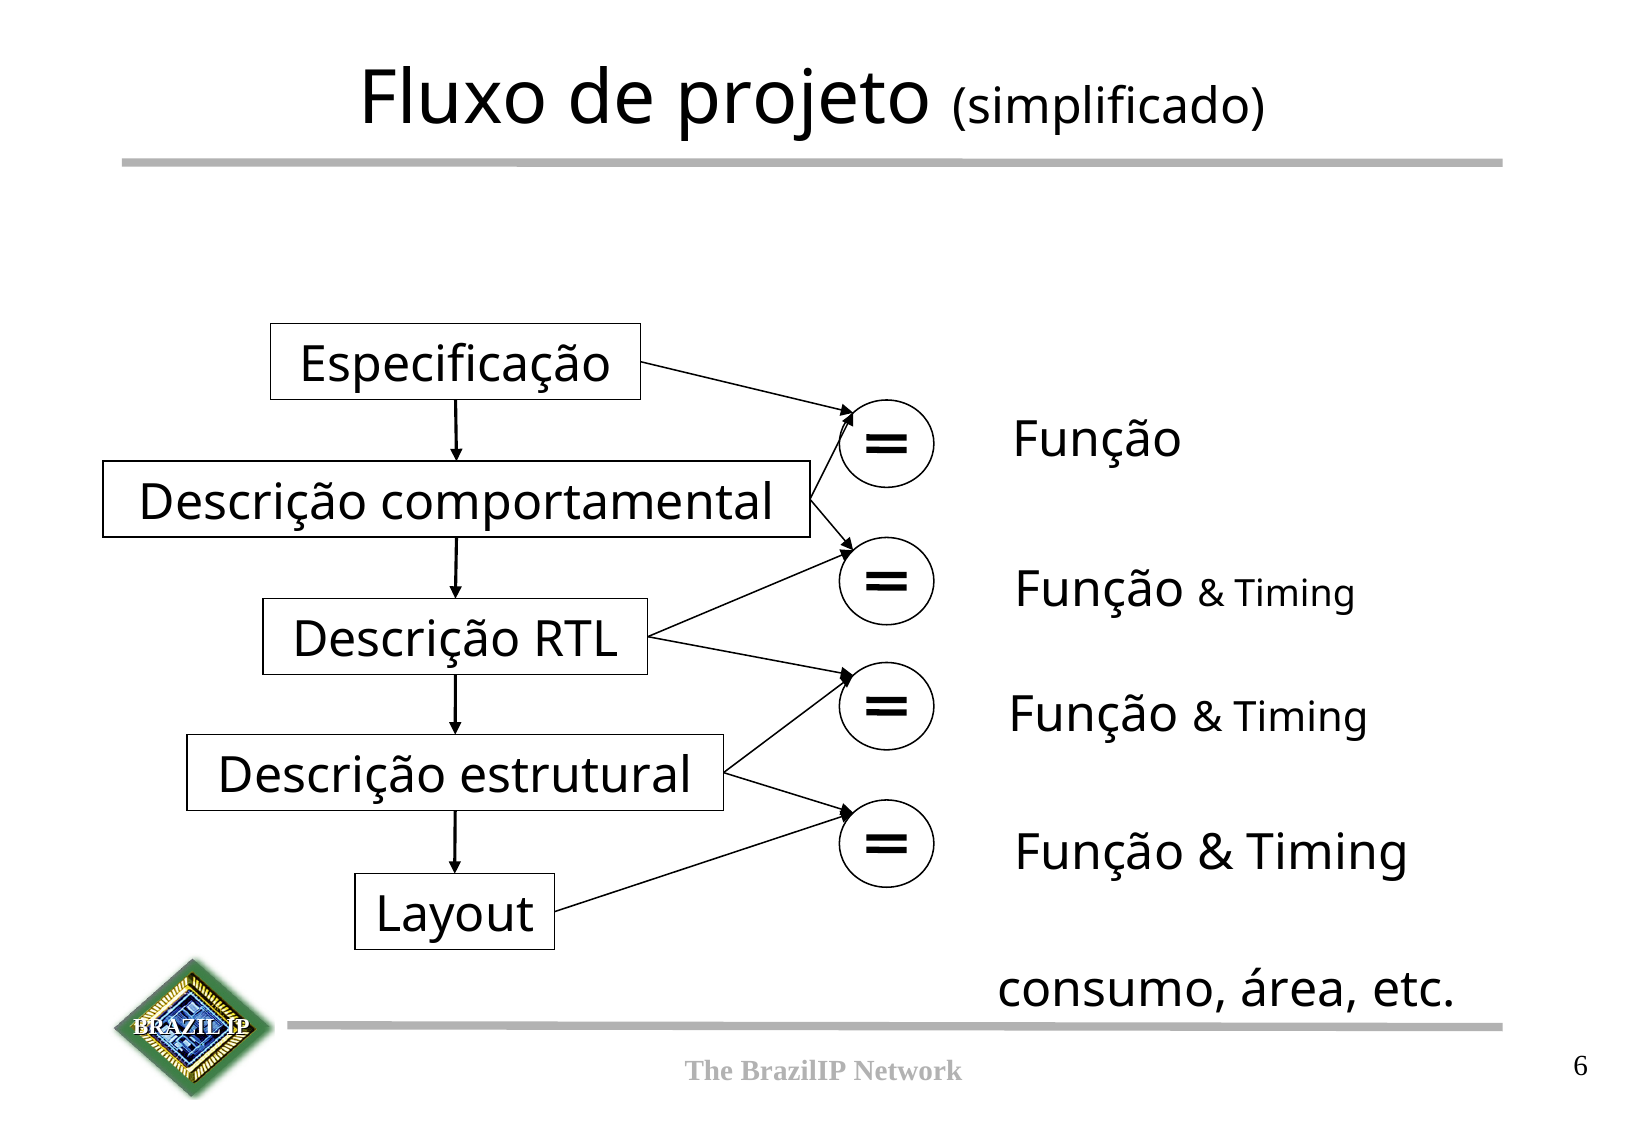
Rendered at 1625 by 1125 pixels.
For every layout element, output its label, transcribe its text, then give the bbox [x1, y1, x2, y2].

text_box Função & Timing [981, 673, 1397, 750]
text_box consumo, área, etc. [963, 948, 1491, 1025]
text_box Função & Timing [987, 548, 1384, 625]
text_box Descrição estrutural [186, 734, 724, 811]
text_box Descrição comportamental [103, 461, 811, 538]
text_box Função & Timing [985, 811, 1438, 888]
title Fluxo de projeto (simplificado)‏ [121, 41, 1503, 147]
picture [108, 953, 275, 1100]
text_box Especificação [270, 323, 641, 400]
text_box Layout [355, 873, 555, 950]
text_box Descrição RTL [263, 598, 648, 675]
text_box Função [992, 398, 1204, 475]
